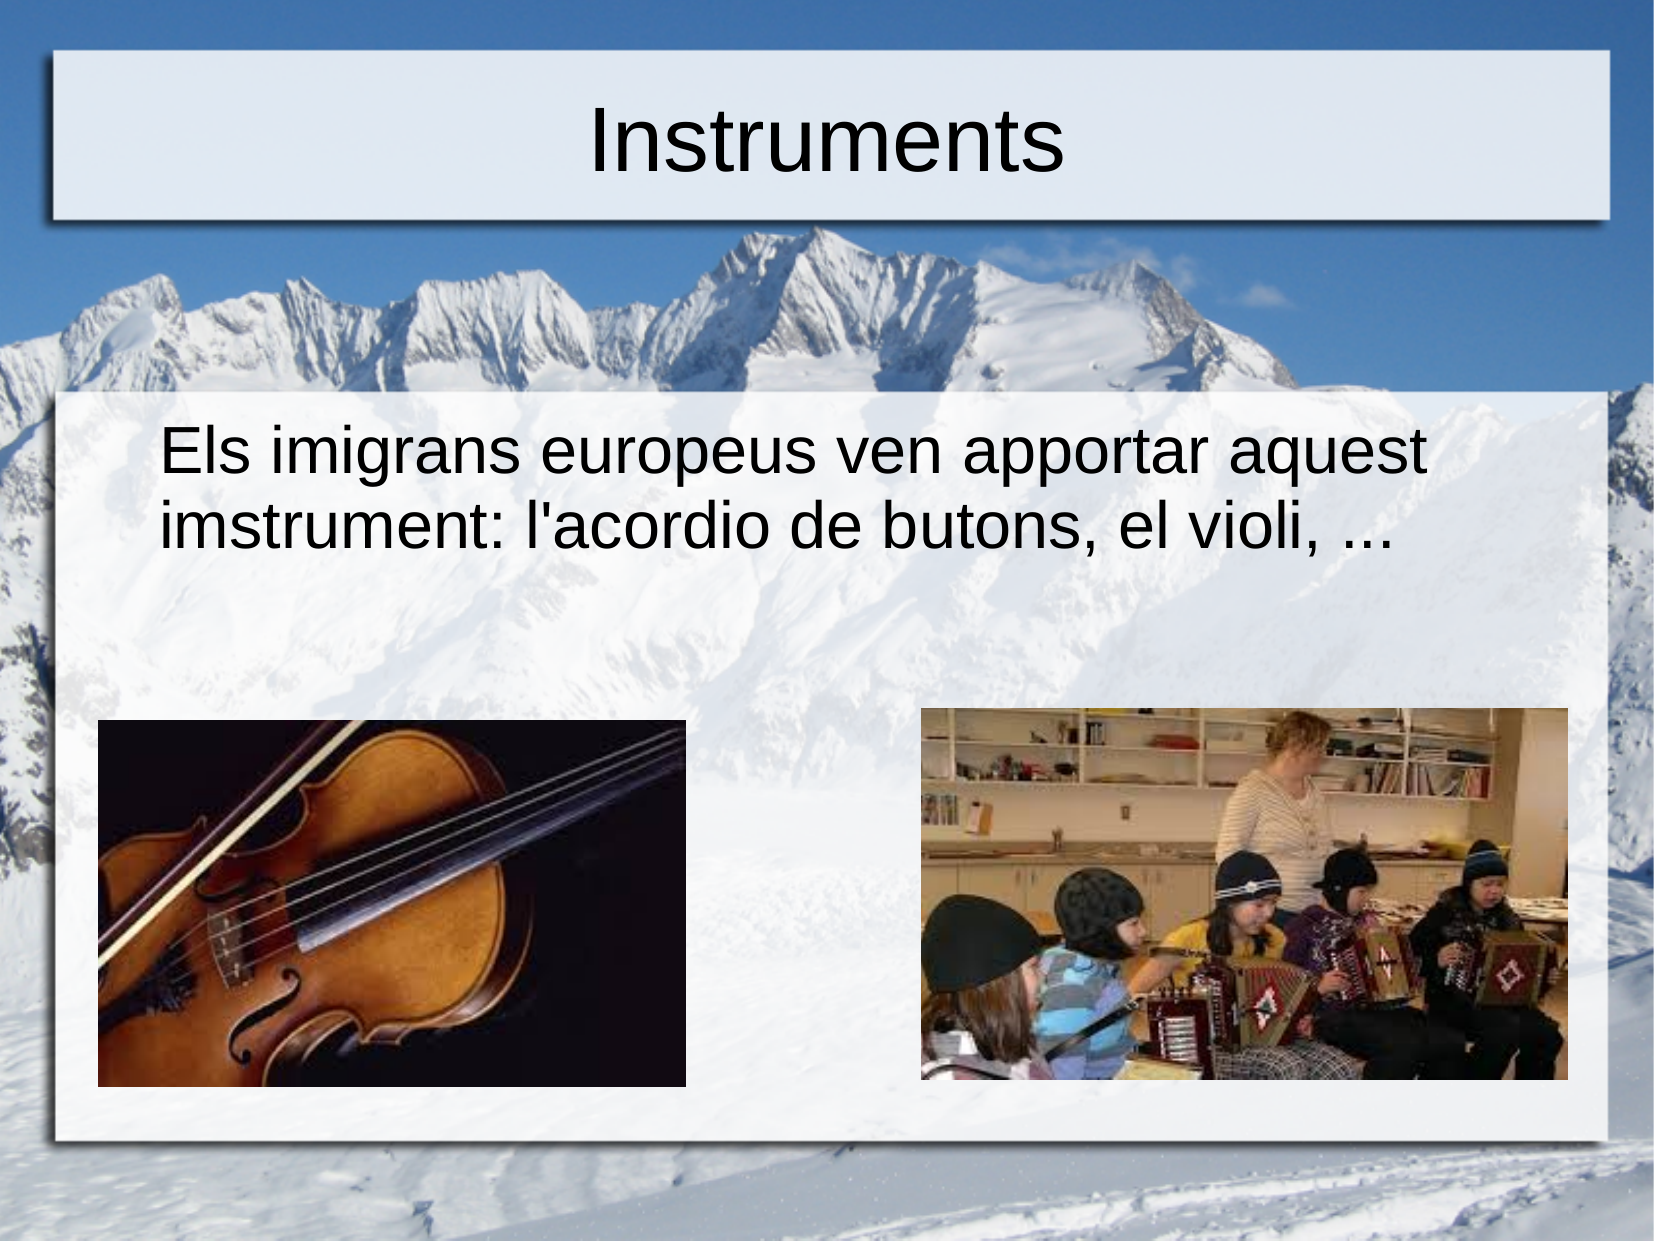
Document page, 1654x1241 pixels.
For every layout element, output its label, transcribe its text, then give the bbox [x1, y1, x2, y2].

title Instruments [59, 61, 1595, 219]
picture [0, 0, 1654, 1241]
list Els imigrans europeus ven apportar aquest imstrument: l'acordio de butons, el violi, ... [88, 413, 1571, 1133]
